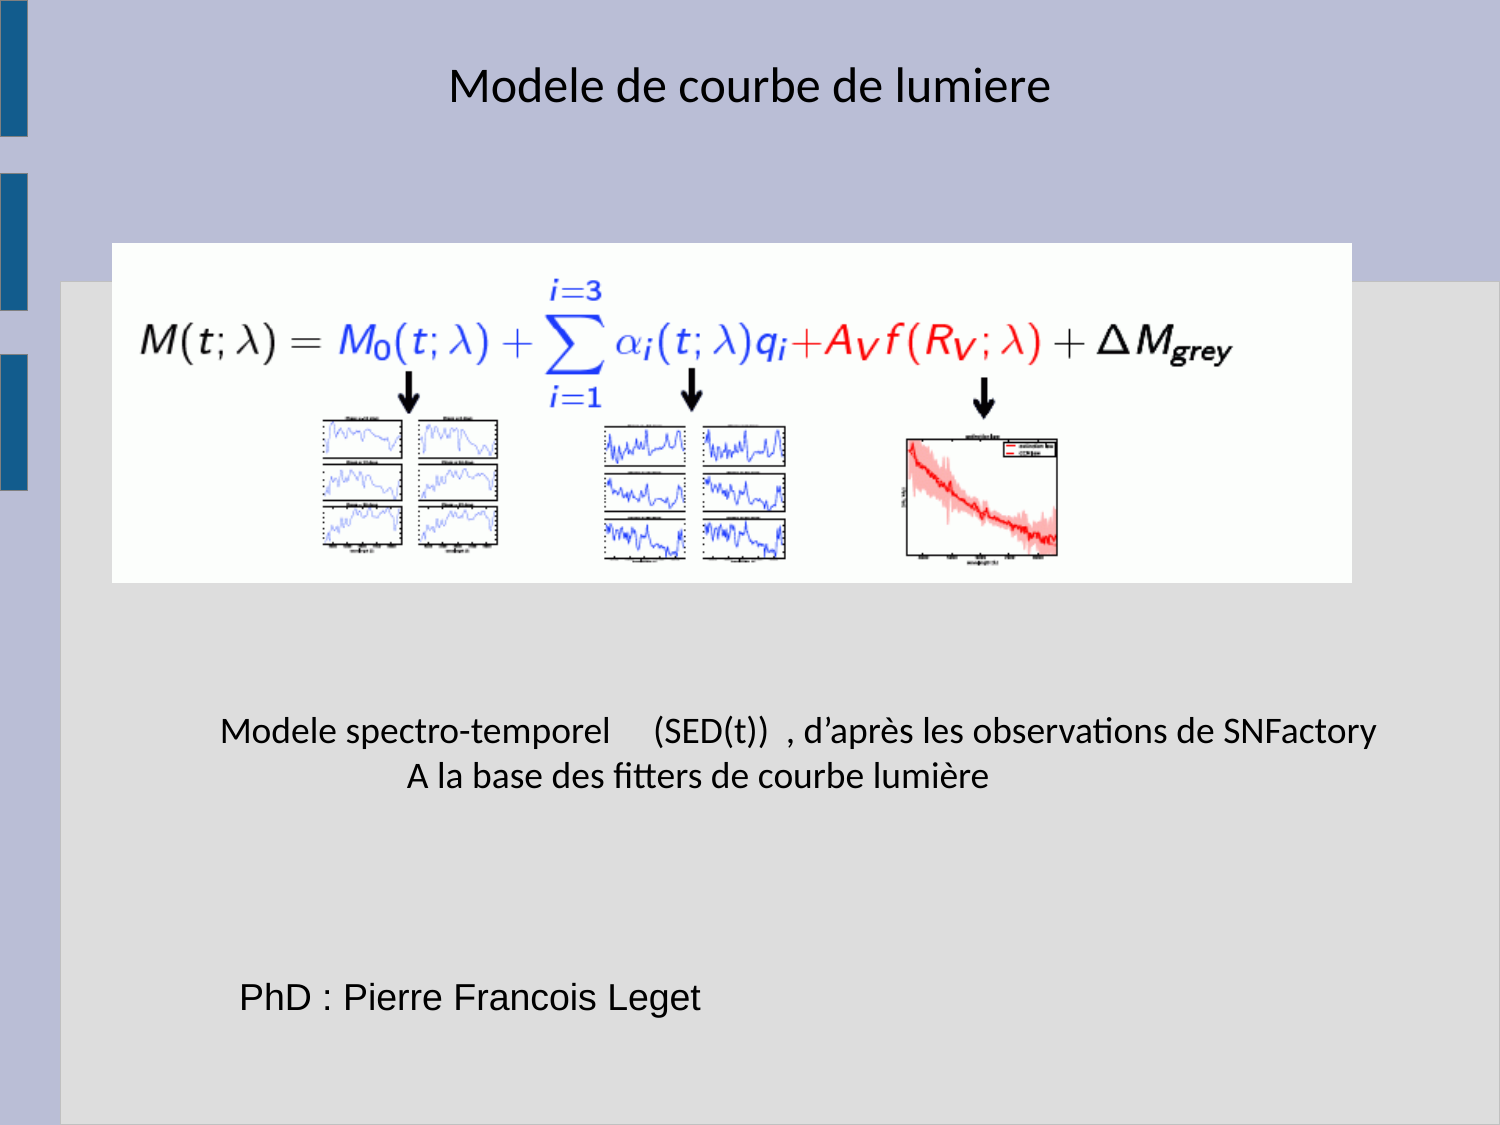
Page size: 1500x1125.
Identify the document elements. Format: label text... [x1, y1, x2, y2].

text_box Modele spectro-temporel (SED(t)) , d’après les observations de SNFactory A la base des fitters de courbe lumière [205, 698, 1394, 849]
picture [112, 243, 1352, 583]
title Modele de courbe de lumiere [75, 45, 1425, 233]
text_box PhD : Pierre Francois Leget [224, 968, 717, 1026]
